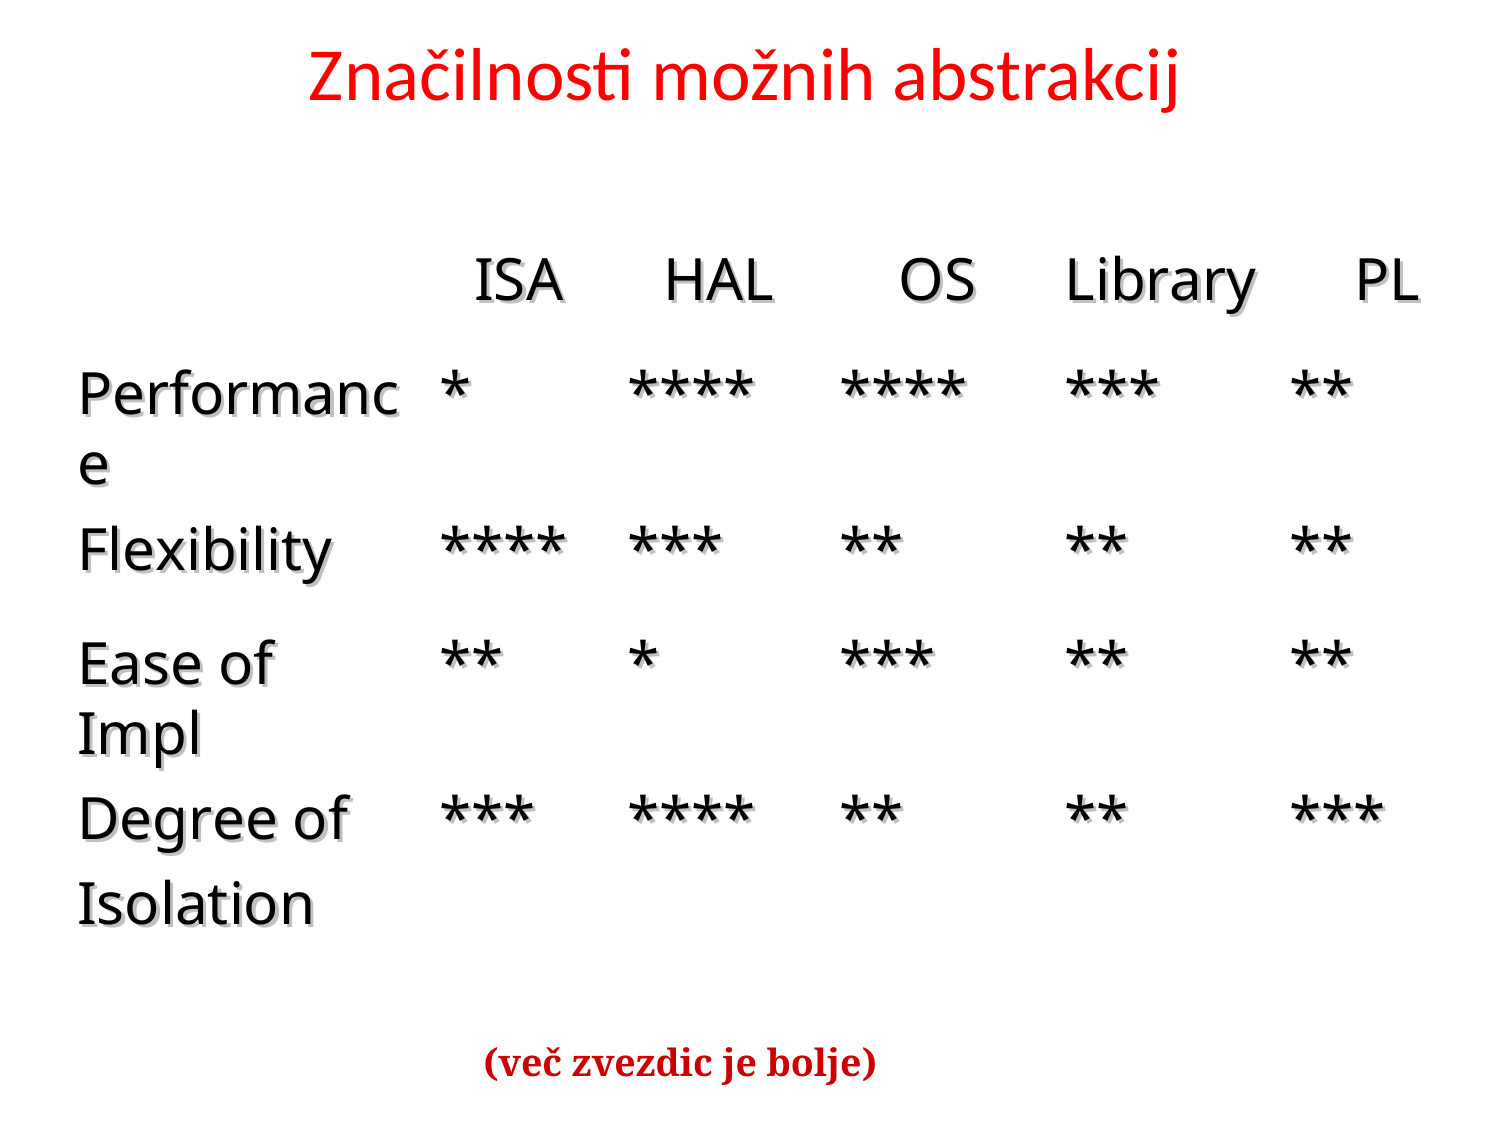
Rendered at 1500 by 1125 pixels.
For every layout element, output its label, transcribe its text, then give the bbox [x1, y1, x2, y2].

table_cell ** [1275, 349, 1500, 504]
table_cell ** [825, 504, 1050, 618]
table_header PL [1275, 234, 1500, 349]
table_cell ** [1050, 774, 1275, 944]
table_header ISA [425, 234, 613, 349]
table_header [62, 234, 425, 349]
table_cell ** [1050, 504, 1275, 618]
table_cell *** [825, 618, 1050, 774]
table_cell *** [425, 774, 613, 944]
table_cell Degree of Isolation [62, 774, 425, 944]
table_cell ** [1050, 618, 1275, 774]
table_cell ** [425, 618, 613, 774]
table_cell ** [825, 774, 1050, 944]
table_cell *** [613, 504, 825, 618]
table_cell *** [1275, 774, 1500, 944]
table_cell **** [425, 504, 613, 618]
table_cell * [613, 618, 825, 774]
table_header HAL [613, 234, 825, 349]
table_cell *** [1050, 349, 1275, 504]
table_cell ** [1275, 504, 1500, 618]
title Značilnosti možnih abstrakcij [70, 0, 1421, 141]
table_cell Ease of Impl [62, 618, 425, 774]
table_cell **** [613, 774, 825, 944]
table_header Library [1050, 234, 1275, 349]
table_cell **** [825, 349, 1050, 504]
table_header OS [825, 234, 1050, 349]
table_cell * [425, 349, 613, 504]
table_cell Flexibility [62, 504, 425, 618]
text_box (več zvezdic je bolje) [468, 1031, 893, 1092]
table_cell ** [1275, 618, 1500, 774]
table_cell Performance [62, 349, 425, 504]
table_cell **** [613, 349, 825, 504]
